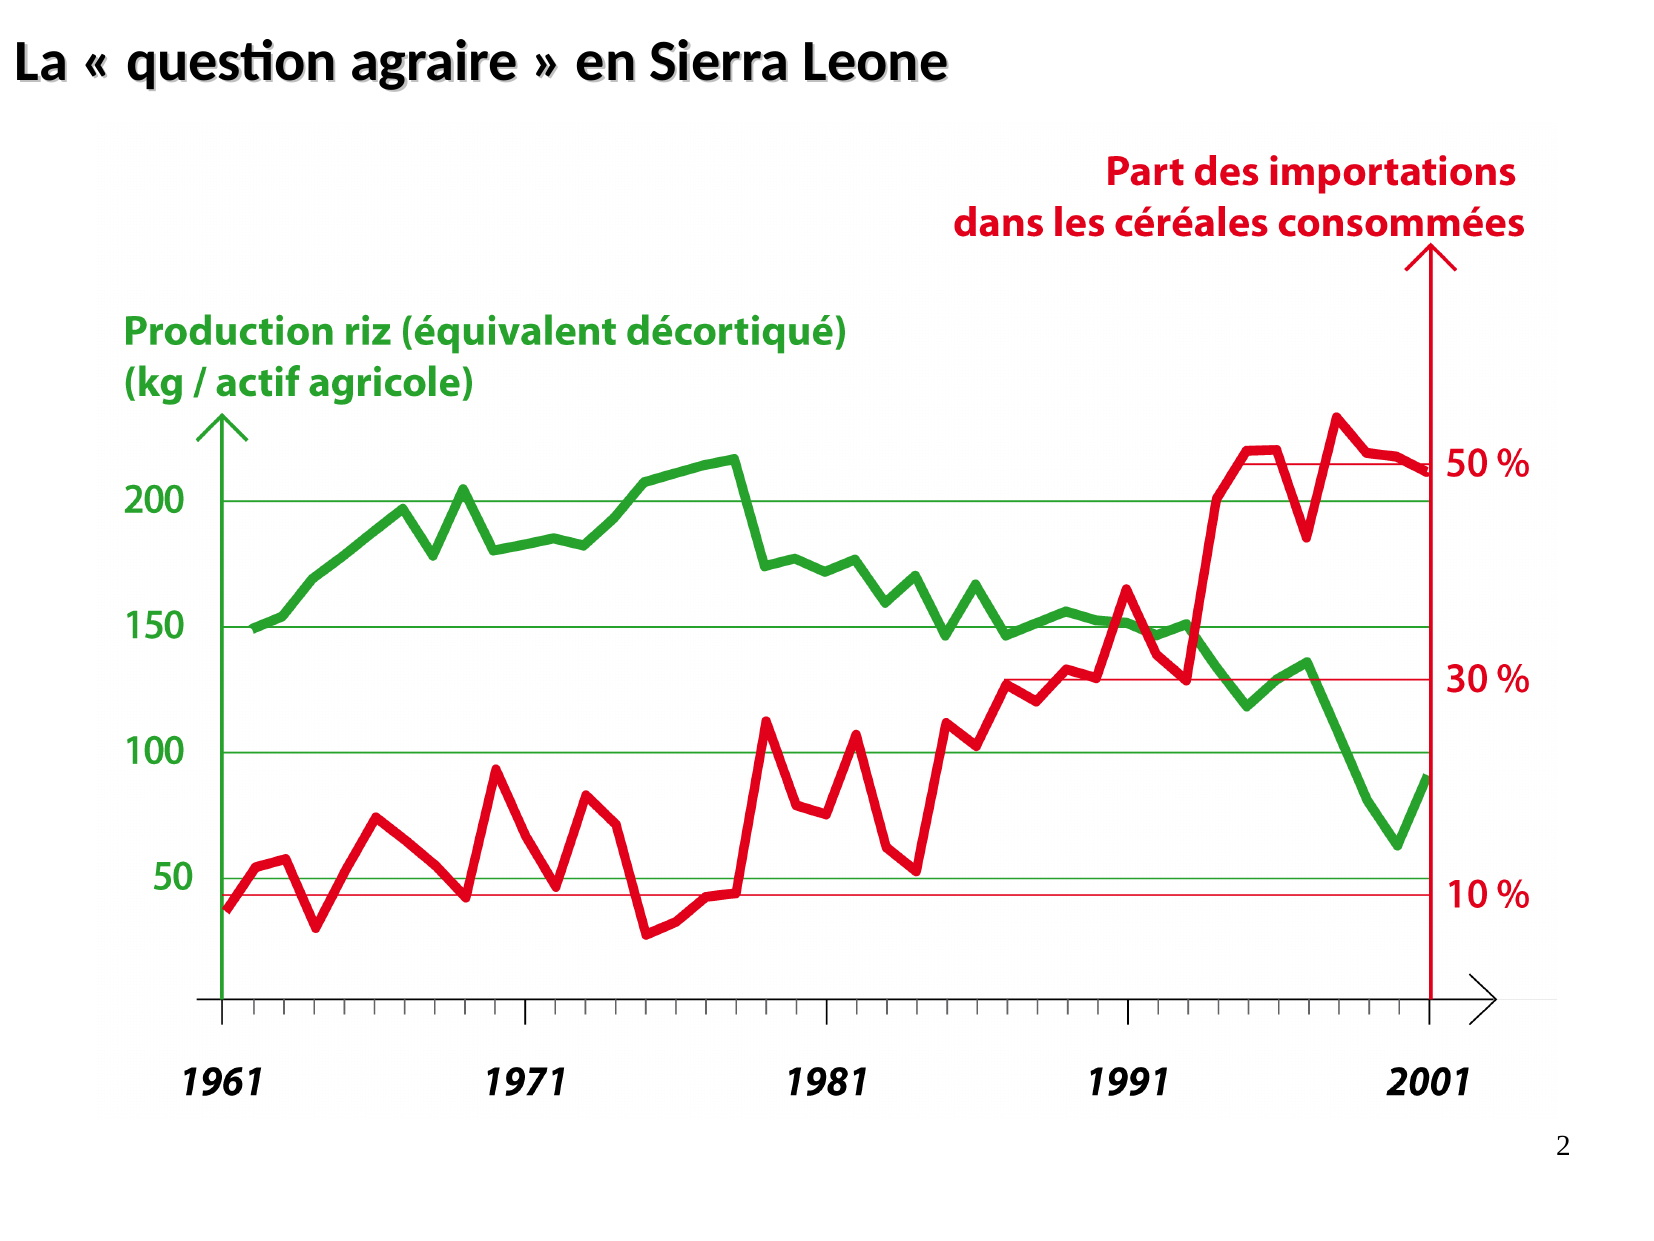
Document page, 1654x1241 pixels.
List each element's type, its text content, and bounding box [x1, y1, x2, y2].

text_box La « question agraire » en Sierra Leone [0, 0, 1268, 107]
picture [96, 121, 1557, 1119]
